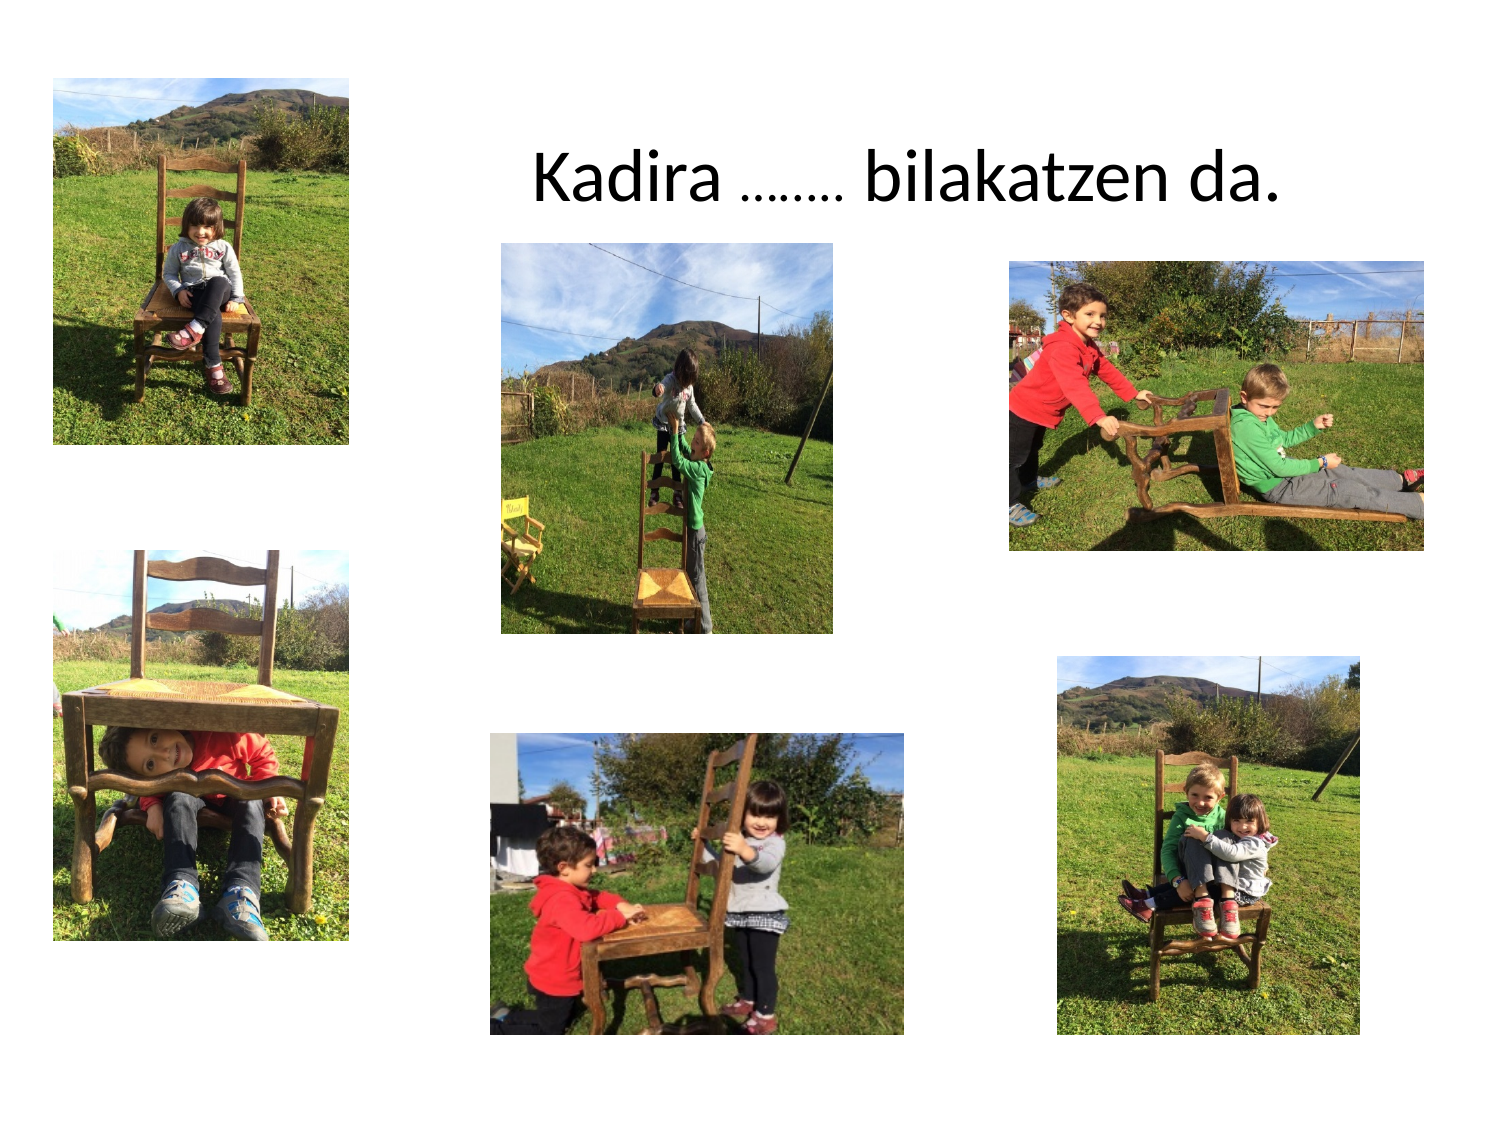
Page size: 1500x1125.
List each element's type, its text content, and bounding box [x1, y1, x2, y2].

title Kadira …..... bilakatzen da. [349, 78, 1489, 266]
picture [53, 550, 349, 941]
picture [53, 78, 349, 445]
picture [501, 243, 833, 634]
picture [1009, 261, 1424, 551]
picture [490, 733, 904, 1035]
picture [1057, 656, 1360, 1035]
